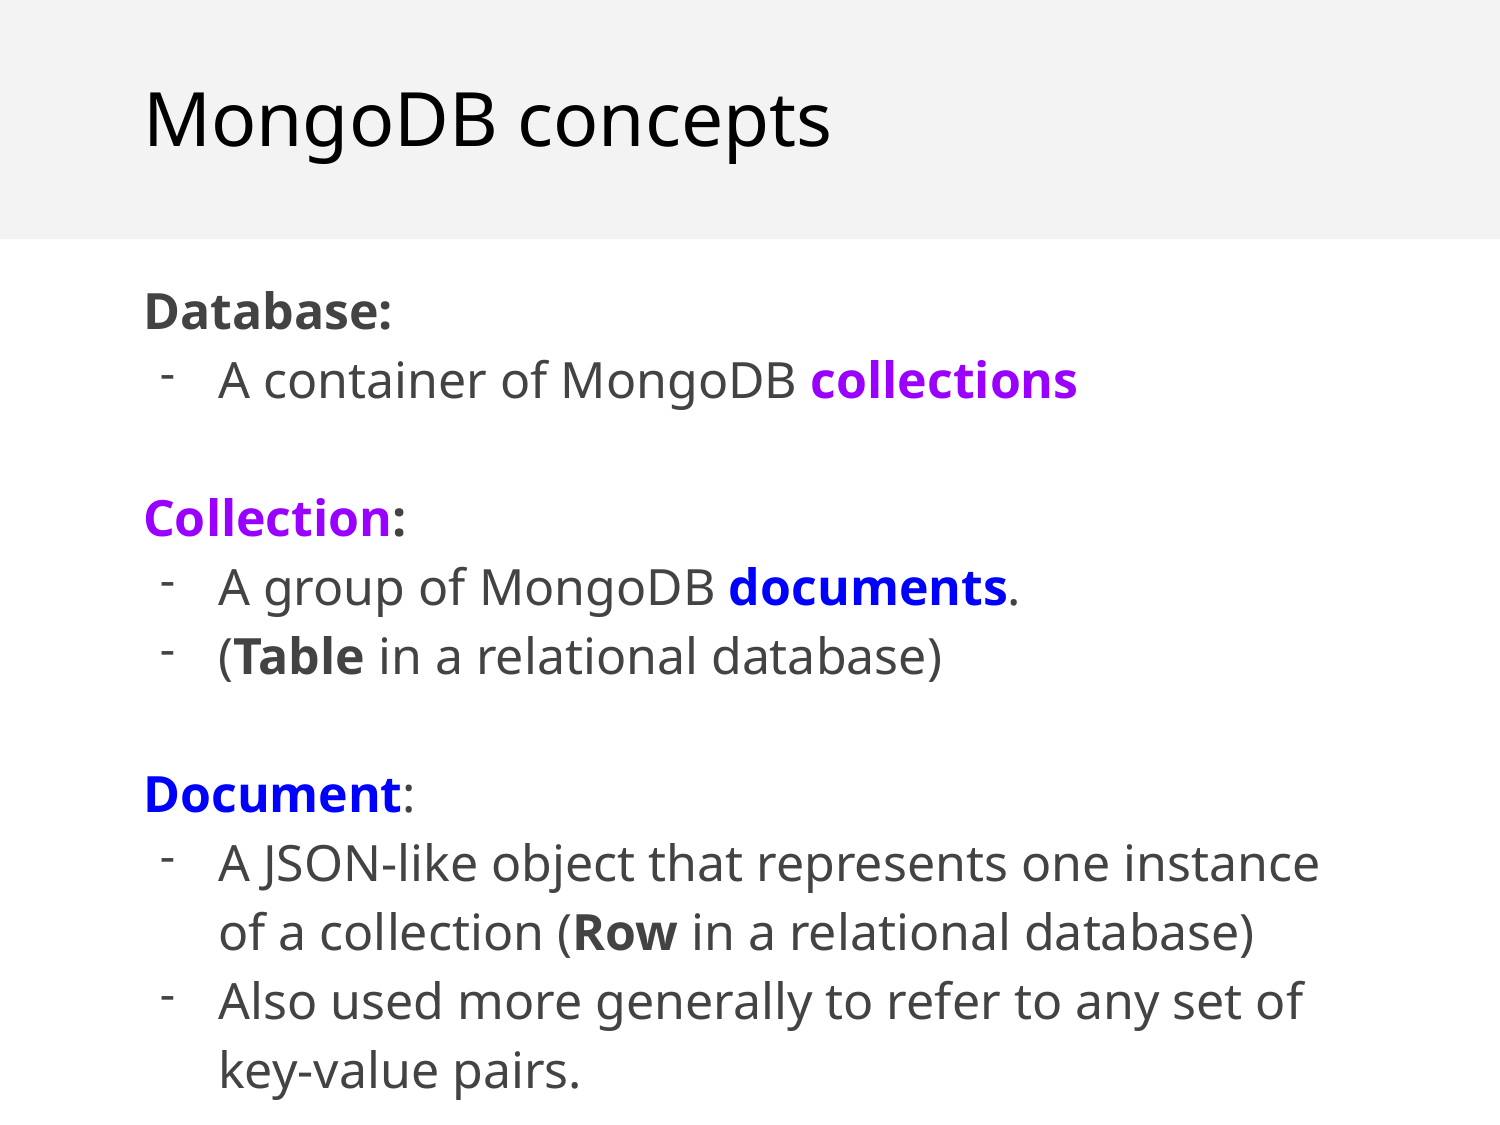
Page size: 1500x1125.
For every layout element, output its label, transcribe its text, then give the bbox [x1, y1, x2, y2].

list Database: A container of MongoDB collections Collection: A group of MongoDB documents. (Table in a relational database) Document: A JSON-like object that represents one instance of a collection (Row in a relational database) Also used more generally to refer to any set of key-value pairs. [128, 255, 1372, 1004]
title MongoDB concepts [128, 56, 1372, 183]
